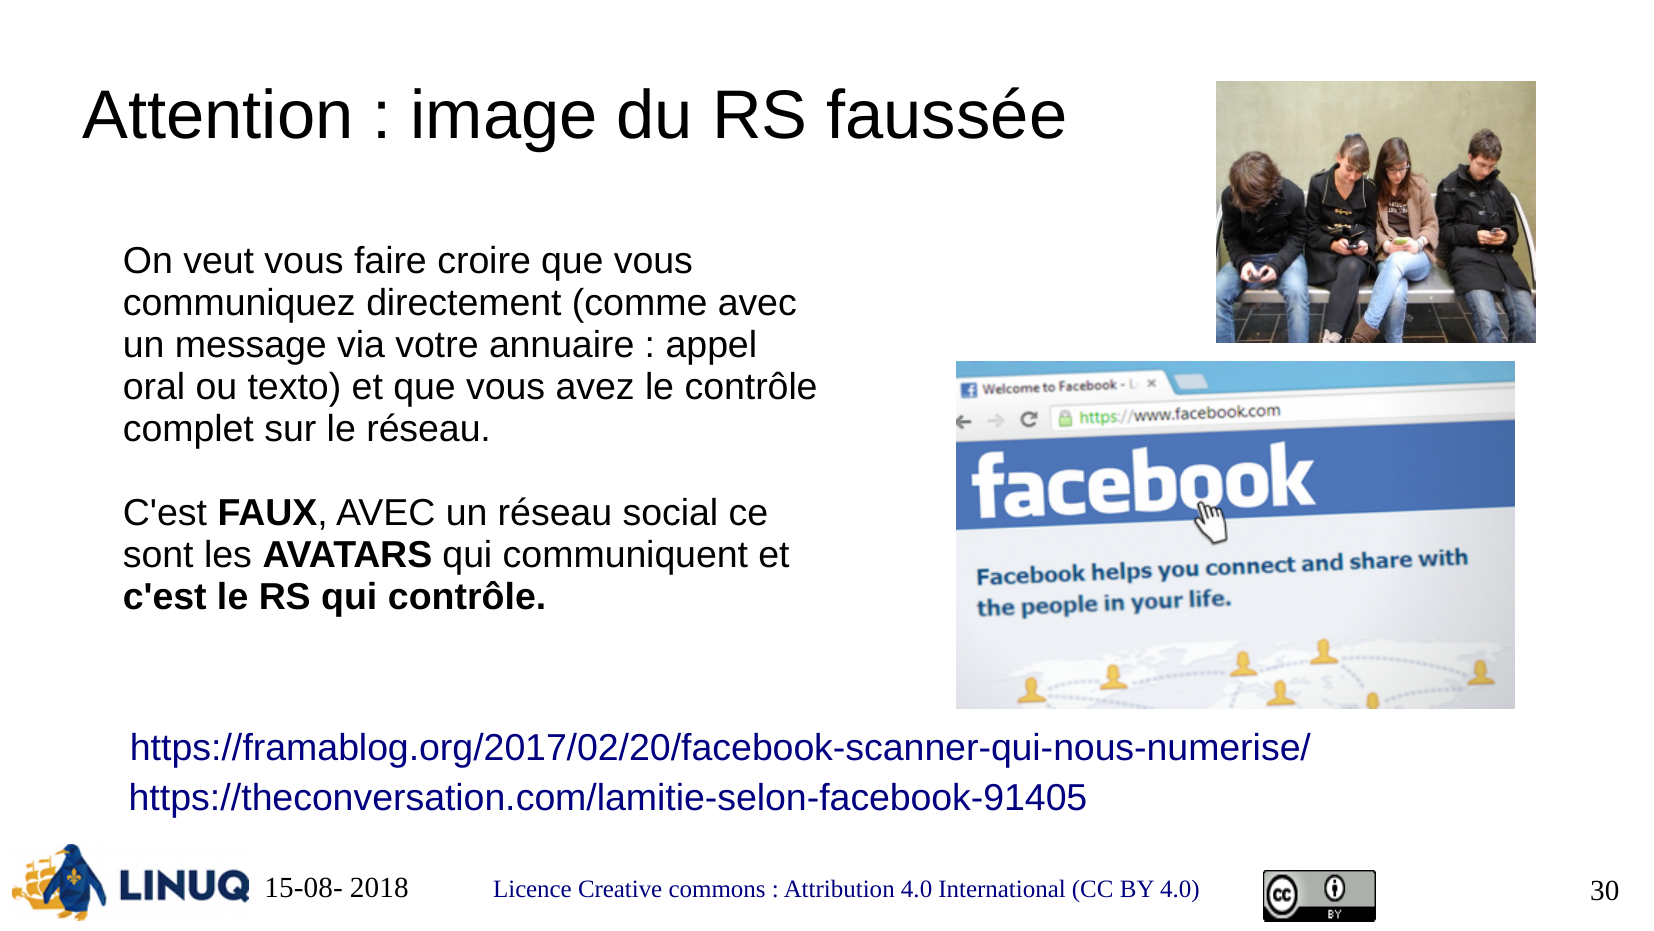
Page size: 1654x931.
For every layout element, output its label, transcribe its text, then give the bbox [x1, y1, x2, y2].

text_box On veut vous faire croire que vous communiquez directement (comme avec un message via votre annuaire : appel oral ou texto) et que vous avez le contrôle complet sur le réseau. C'est FAUX, AVEC un réseau social ce sont les AVATARS qui communiquent et c'est le RS qui contrôle. [108, 231, 839, 709]
text_box https://theconversation.com/lamitie-selon-facebook-91405 [113, 768, 1288, 839]
picture [11, 844, 249, 921]
title Attention : image du RS faussée [82, 37, 1571, 193]
picture [1216, 81, 1536, 343]
text_box https://framablog.org/2017/02/20/facebook-scanner-qui-nous-numerise/ [115, 719, 1327, 776]
picture [1263, 870, 1376, 922]
picture [956, 361, 1515, 709]
